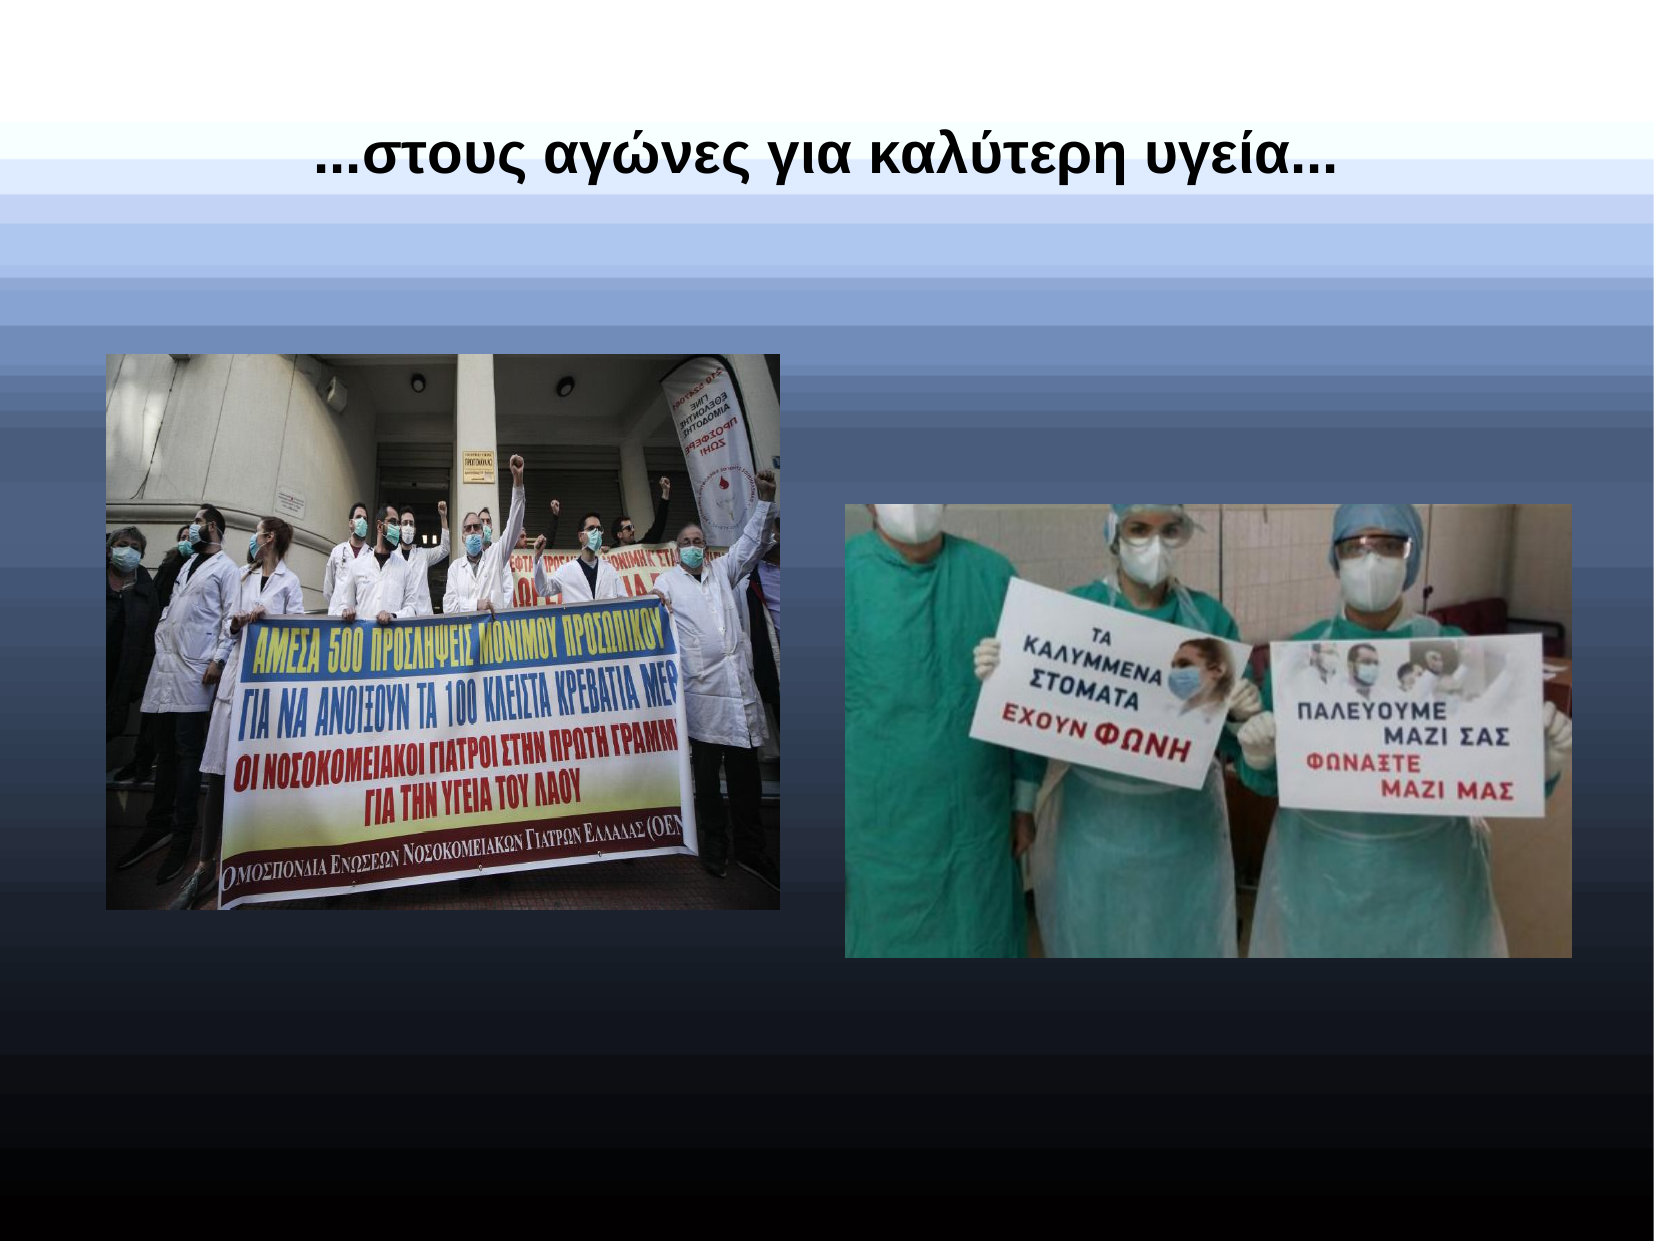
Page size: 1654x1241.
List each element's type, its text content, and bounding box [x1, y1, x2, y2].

title ...στους αγώνες για καλύτερη υγεία... [82, 49, 1571, 257]
picture [0, 0, 1654, 1241]
